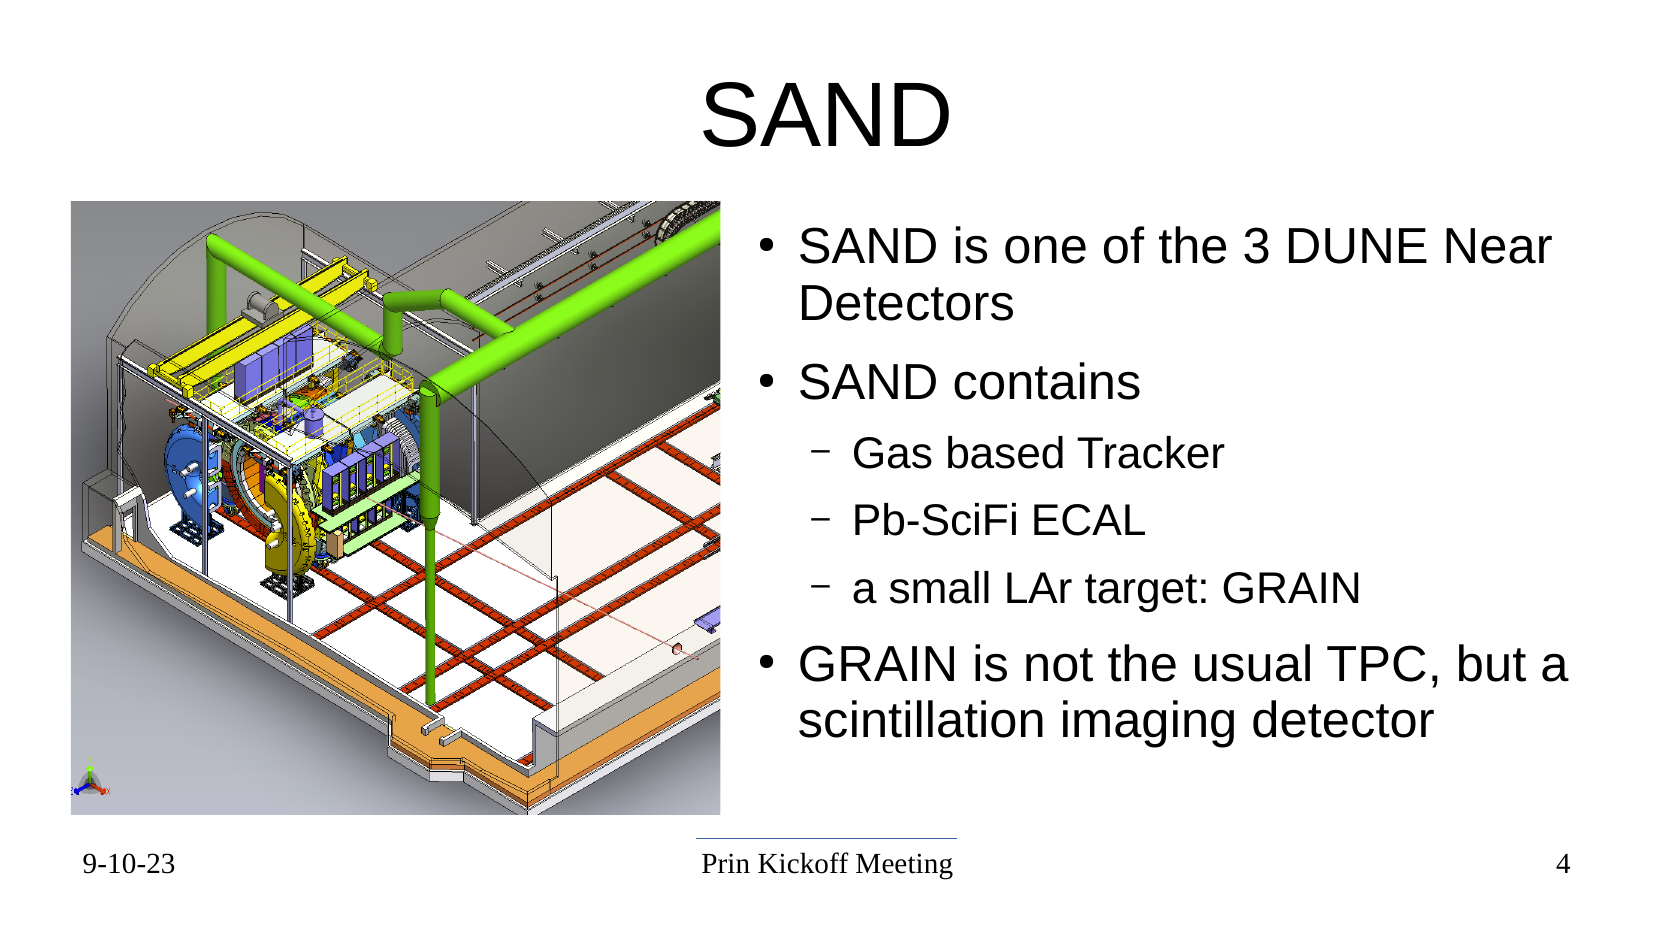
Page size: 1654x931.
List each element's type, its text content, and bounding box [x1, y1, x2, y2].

list SAND is one of the 3 DUNE Near Detectors SAND contains Gas based Tracker Pb-SciFi ECAL a small LAr target: GRAIN GRAIN is not the usual TPC, but a scintillation imaging detector [744, 217, 1572, 758]
picture [70, 201, 721, 815]
title SAND [82, 37, 1571, 193]
